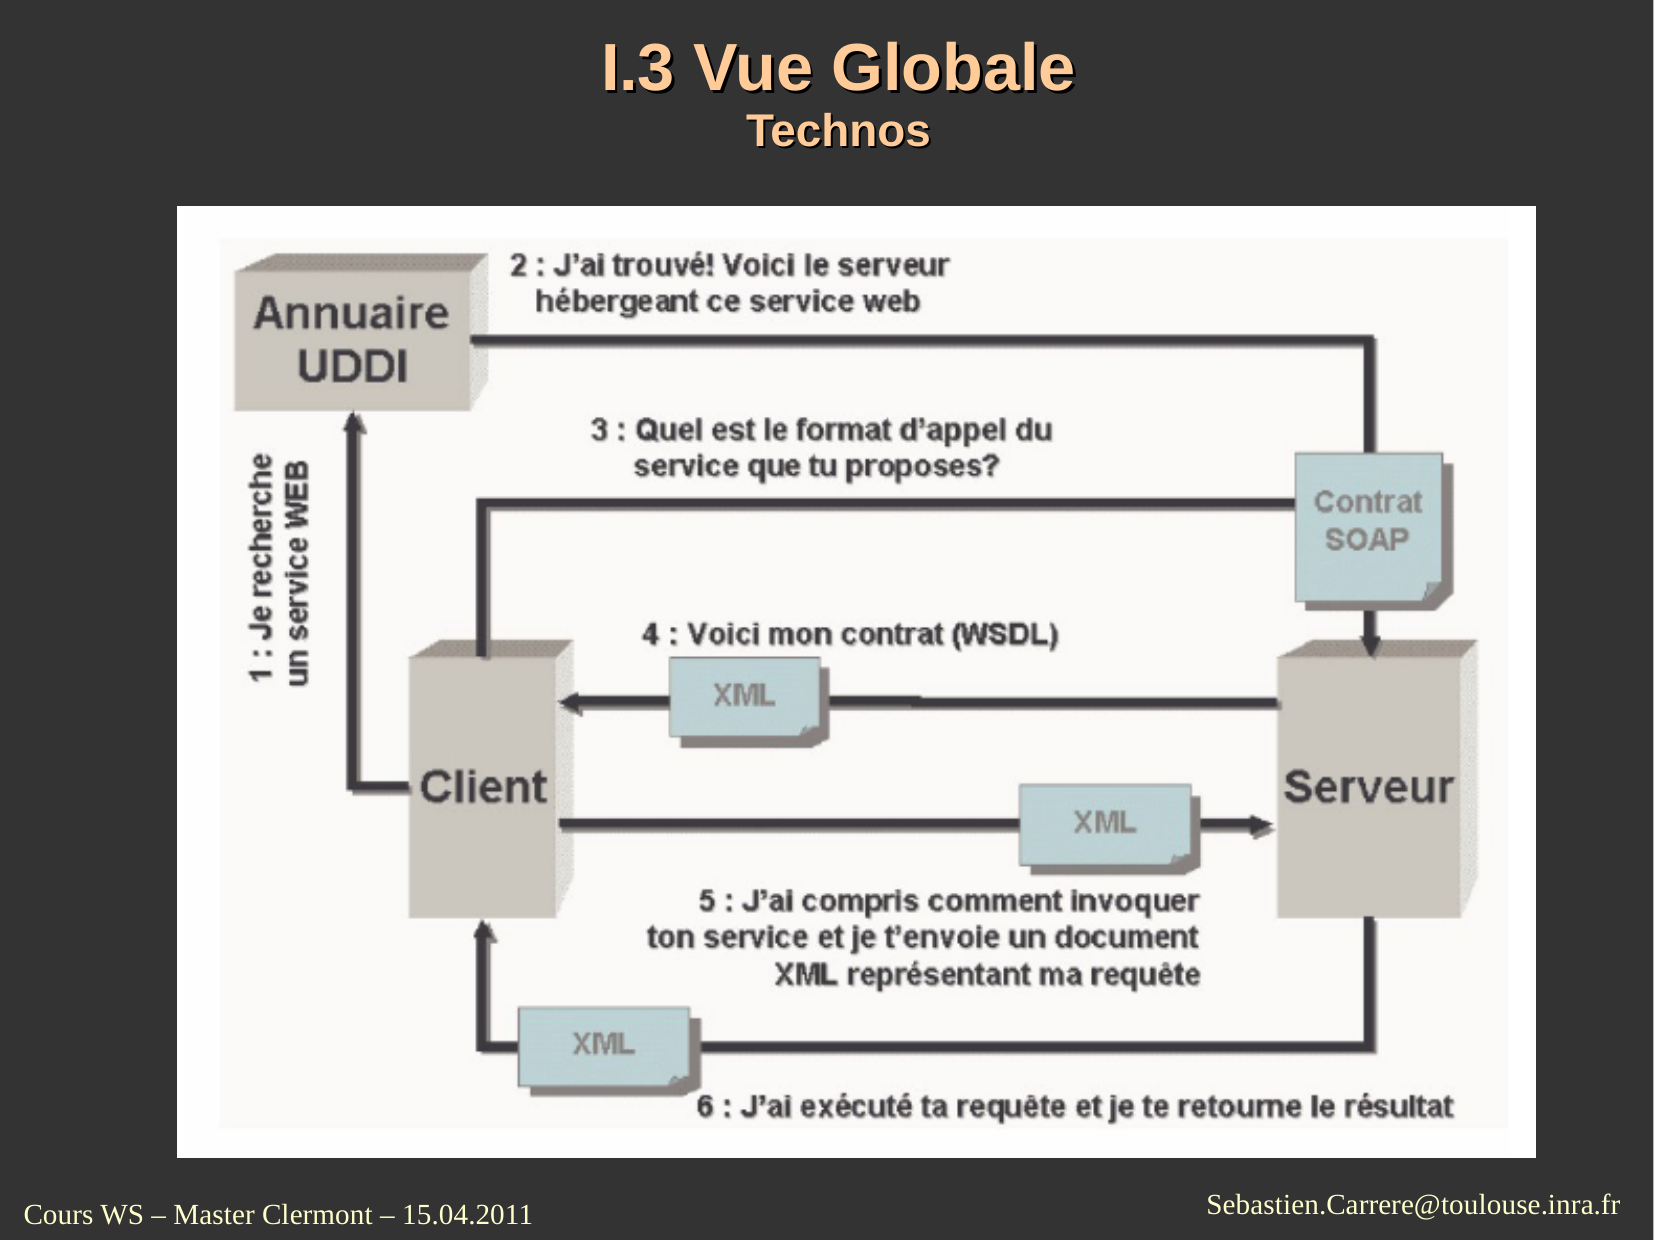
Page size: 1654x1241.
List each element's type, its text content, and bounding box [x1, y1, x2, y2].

picture [177, 206, 1536, 1159]
title I.3 Vue Globale Technos [82, 29, 1595, 158]
